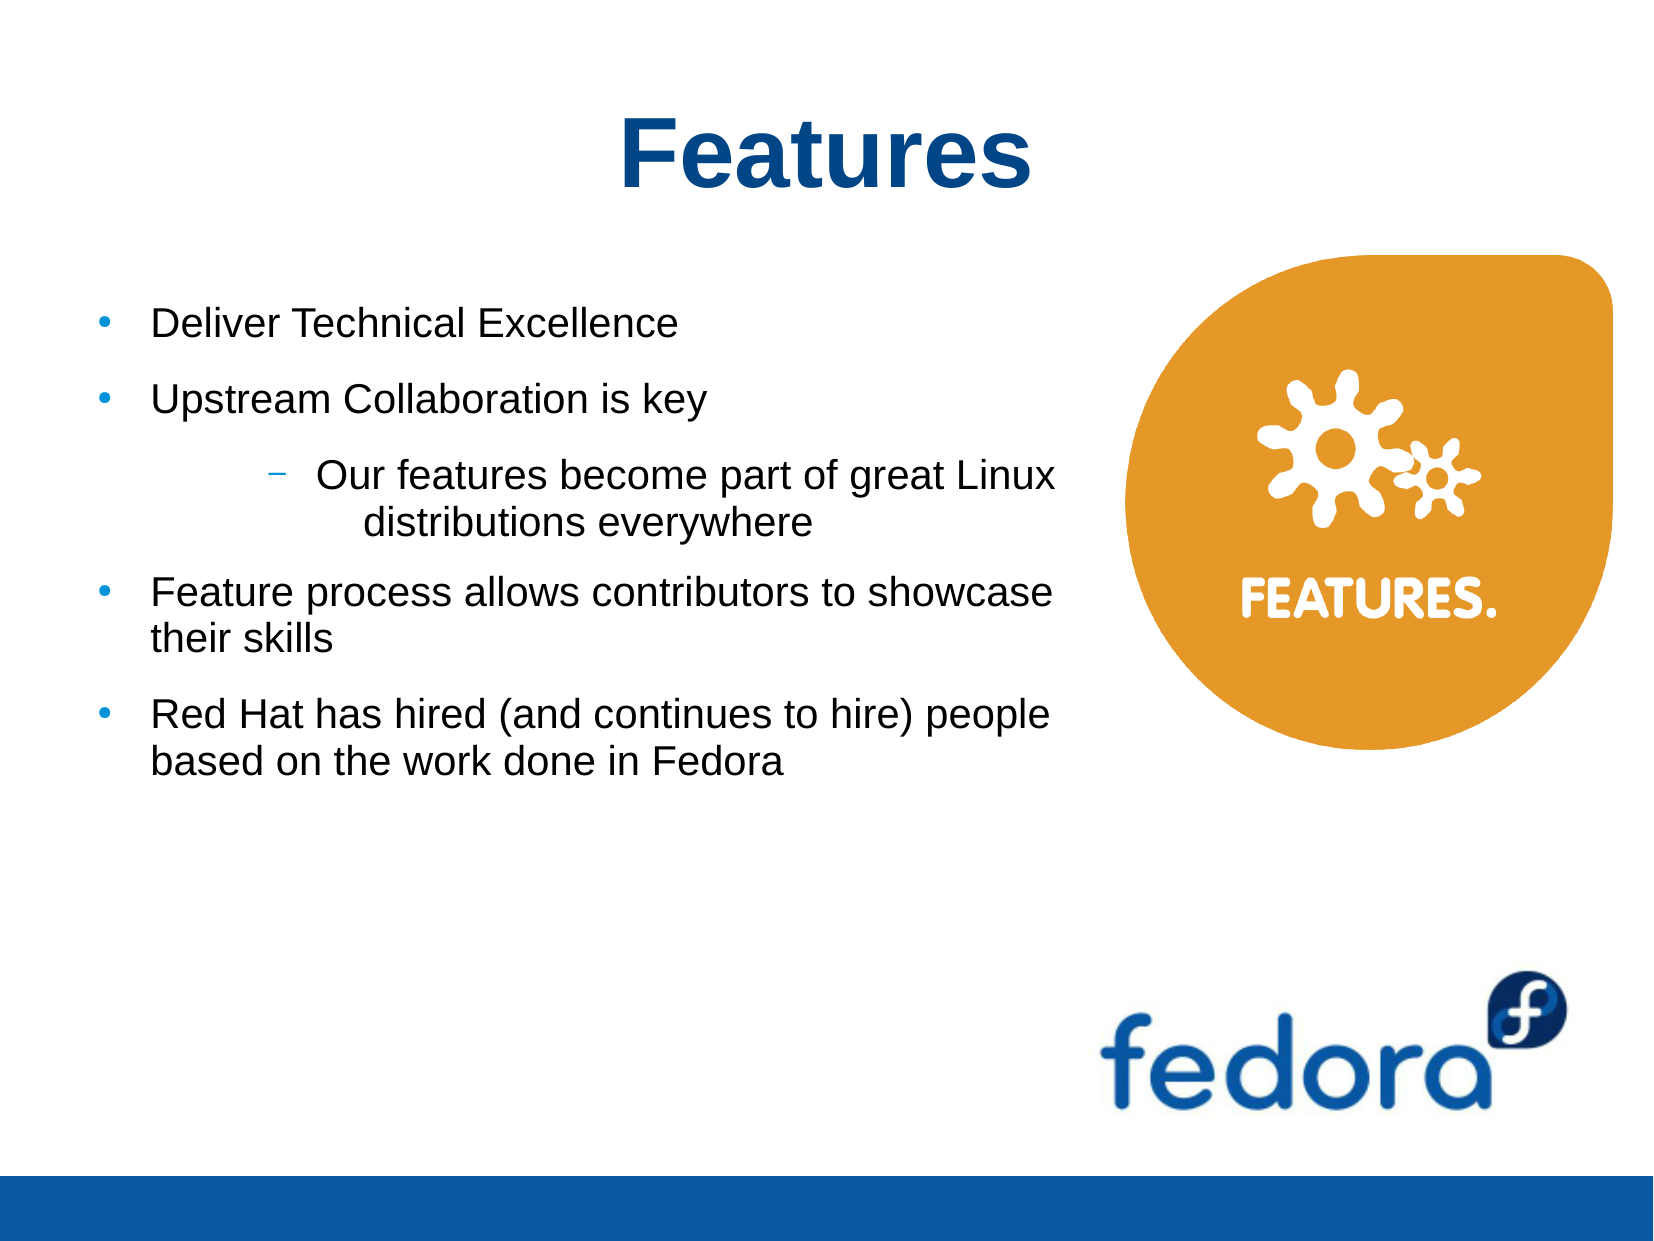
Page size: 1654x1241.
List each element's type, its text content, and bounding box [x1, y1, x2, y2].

picture [0, 0, 1654, 1241]
list Deliver Technical Excellence Upstream Collaboration is key Our features become part of great Linux distributions everywhere Feature process allows contributors to showcase their skills Red Hat has hired (and continues to hire) people based on the work done in Fedora [79, 300, 1088, 1119]
title Features [82, 49, 1571, 257]
